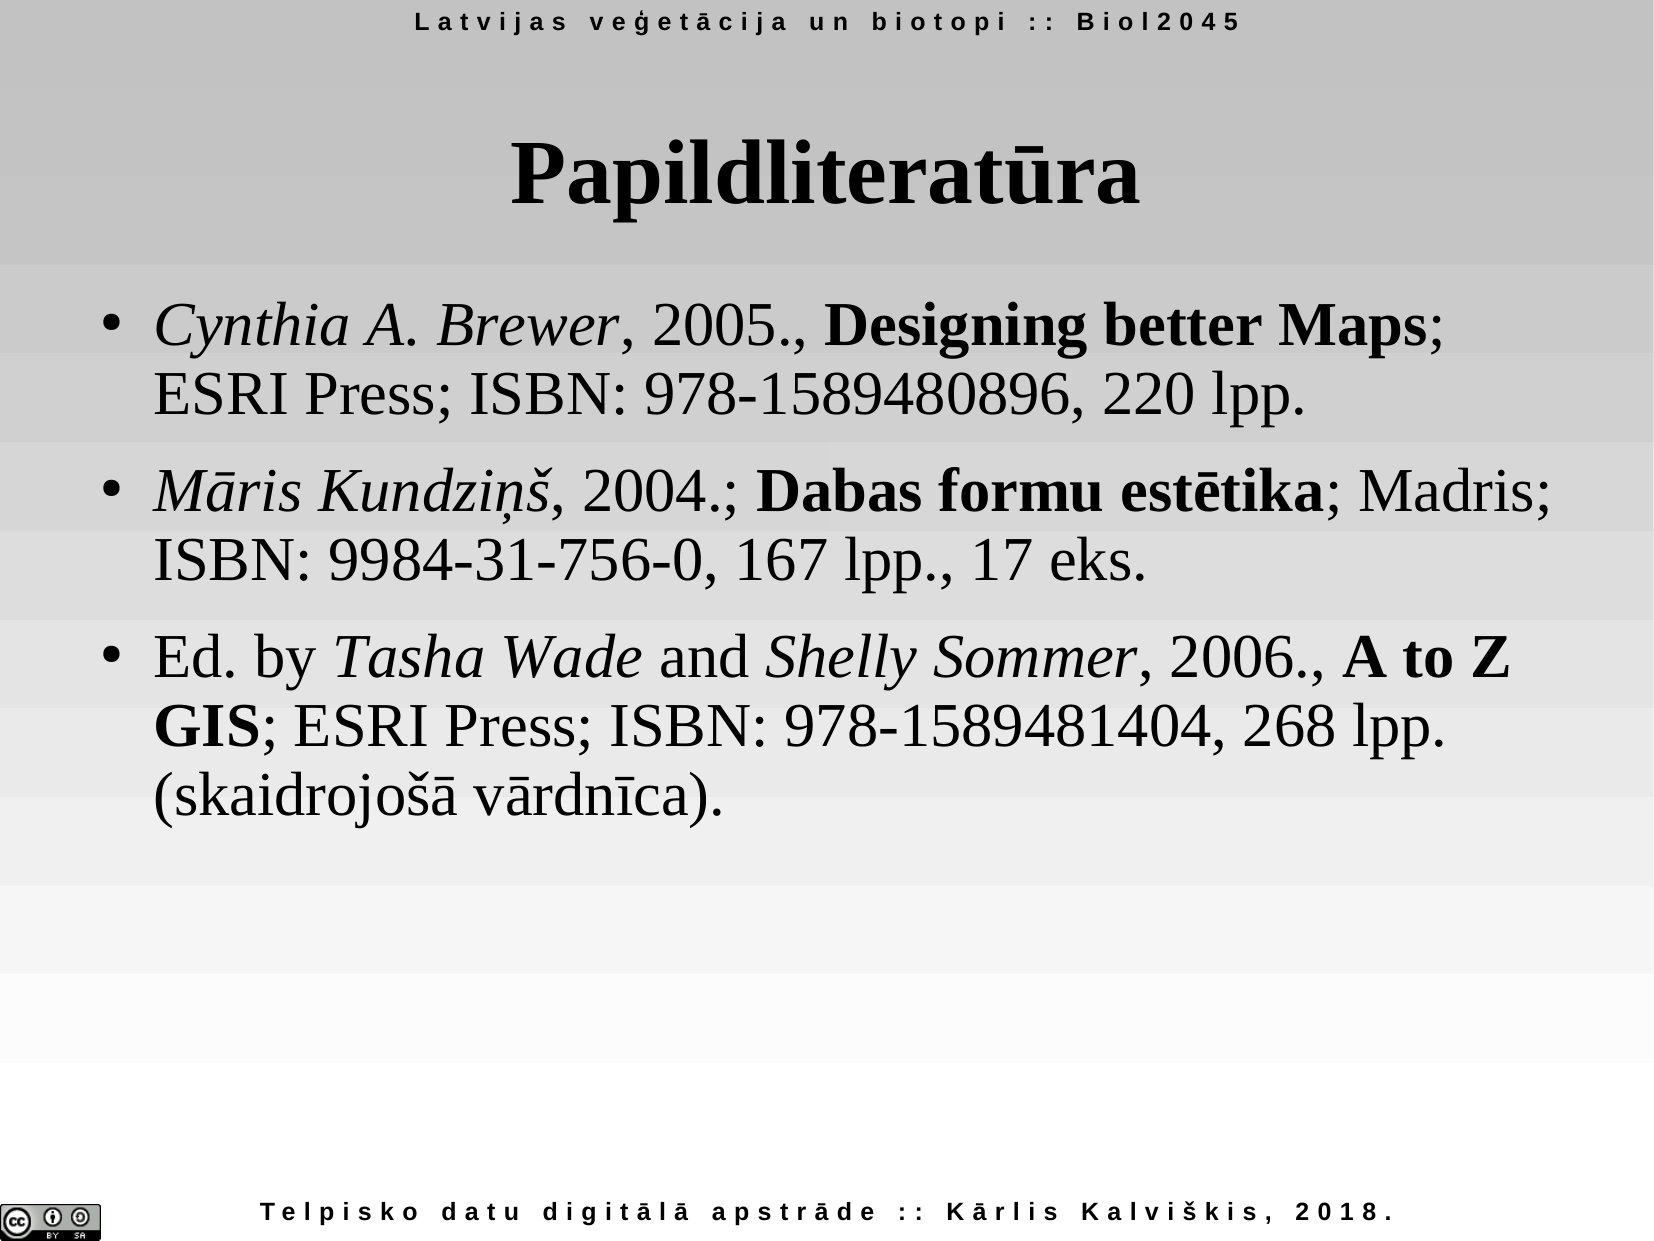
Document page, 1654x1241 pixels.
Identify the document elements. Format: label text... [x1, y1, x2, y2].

title Papildliteratūra [29, 49, 1625, 296]
list Cynthia A. Brewer, 2005., Designing better Maps; ESRI Press; ISBN: 978-1589480896, 220 lpp. Māris Kundziņš, 2004.; Dabas formu estētika; Madris; ISBN: 9984-31-756-0, 167 lpp., 17 eks. Ed. by Tasha Wade and Shelly Sommer, 2006., A to Z GIS; ESRI Press; ISBN: 978‑1589481404, 268 lpp. (skaidrojošā vārdnīca). [82, 289, 1571, 1113]
picture [0, 0, 1654, 1241]
